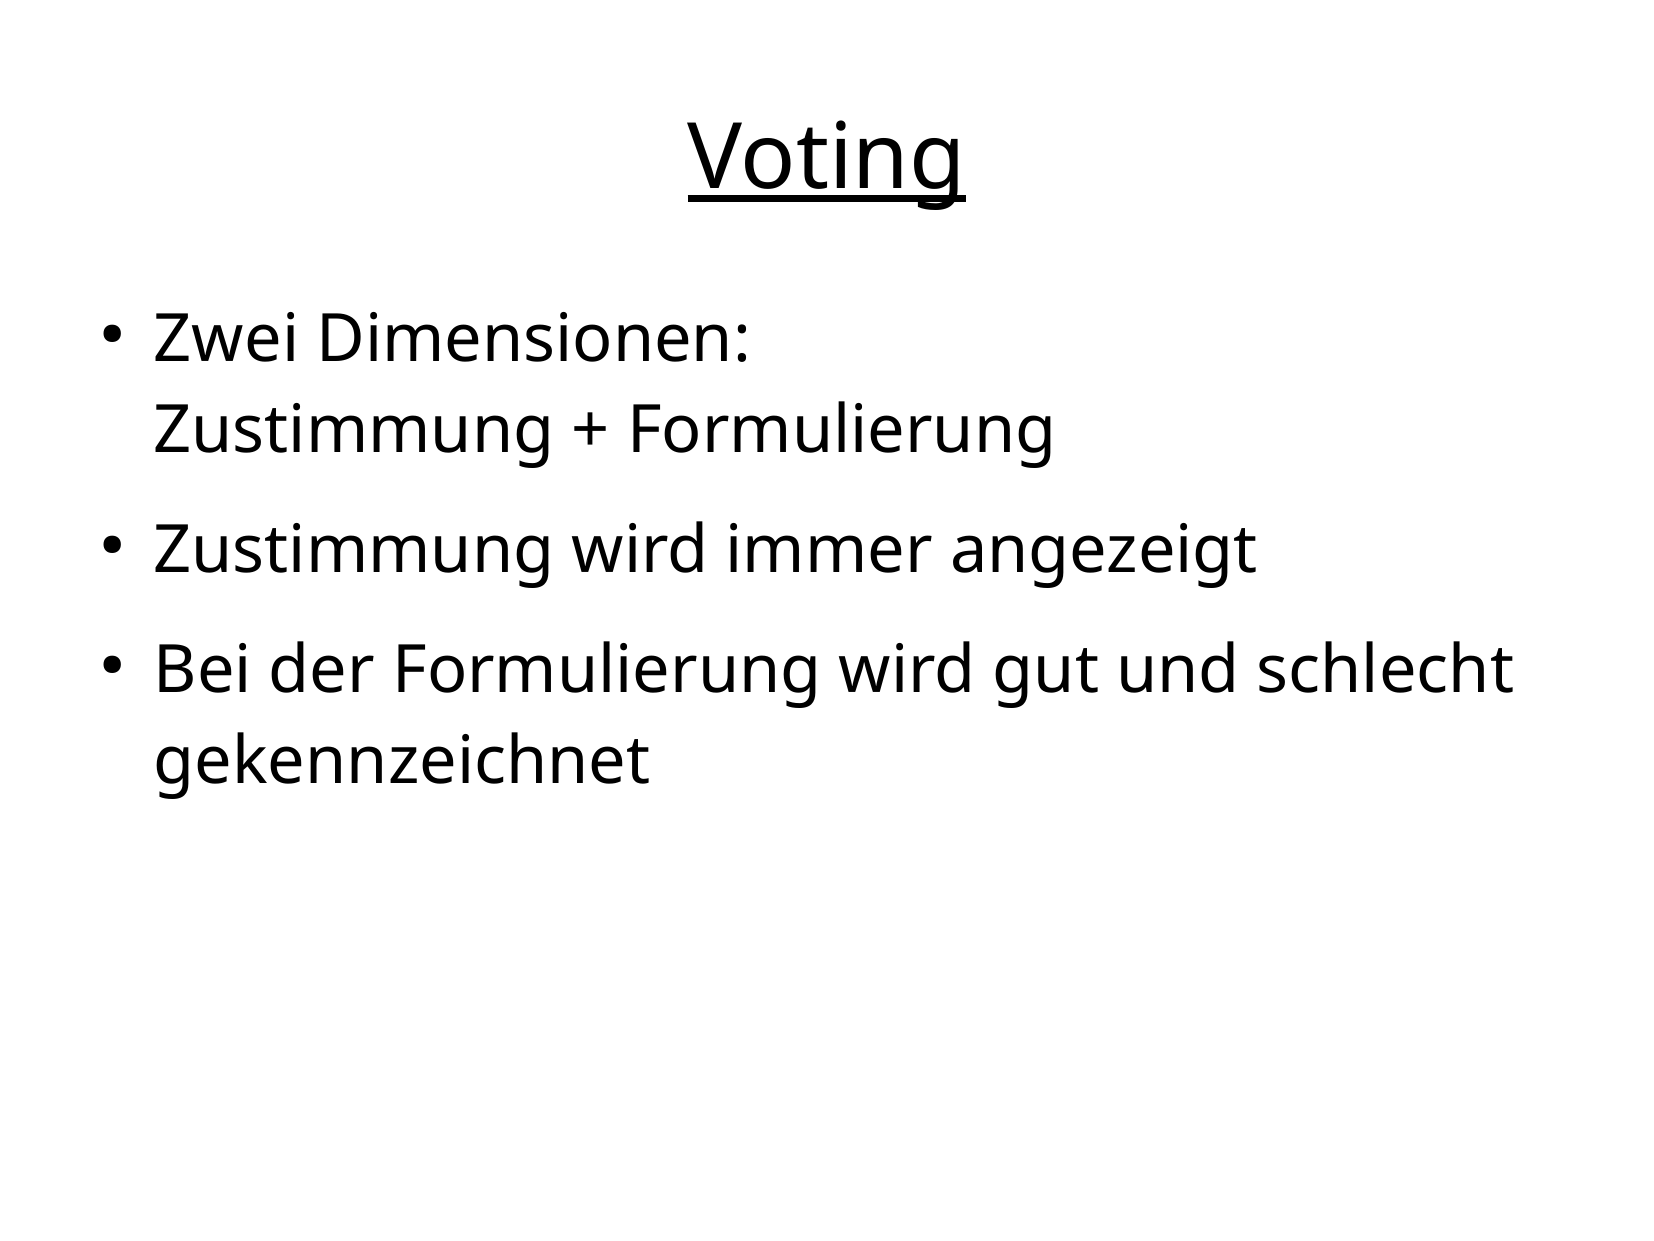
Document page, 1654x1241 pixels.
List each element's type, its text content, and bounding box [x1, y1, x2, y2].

list Zwei Dimensionen: Zustimmung + Formulierung Zustimmung wird immer angezeigt Bei der Formulierung wird gut und schlecht gekennzeichnet [82, 290, 1538, 1010]
title Voting [82, 49, 1571, 257]
